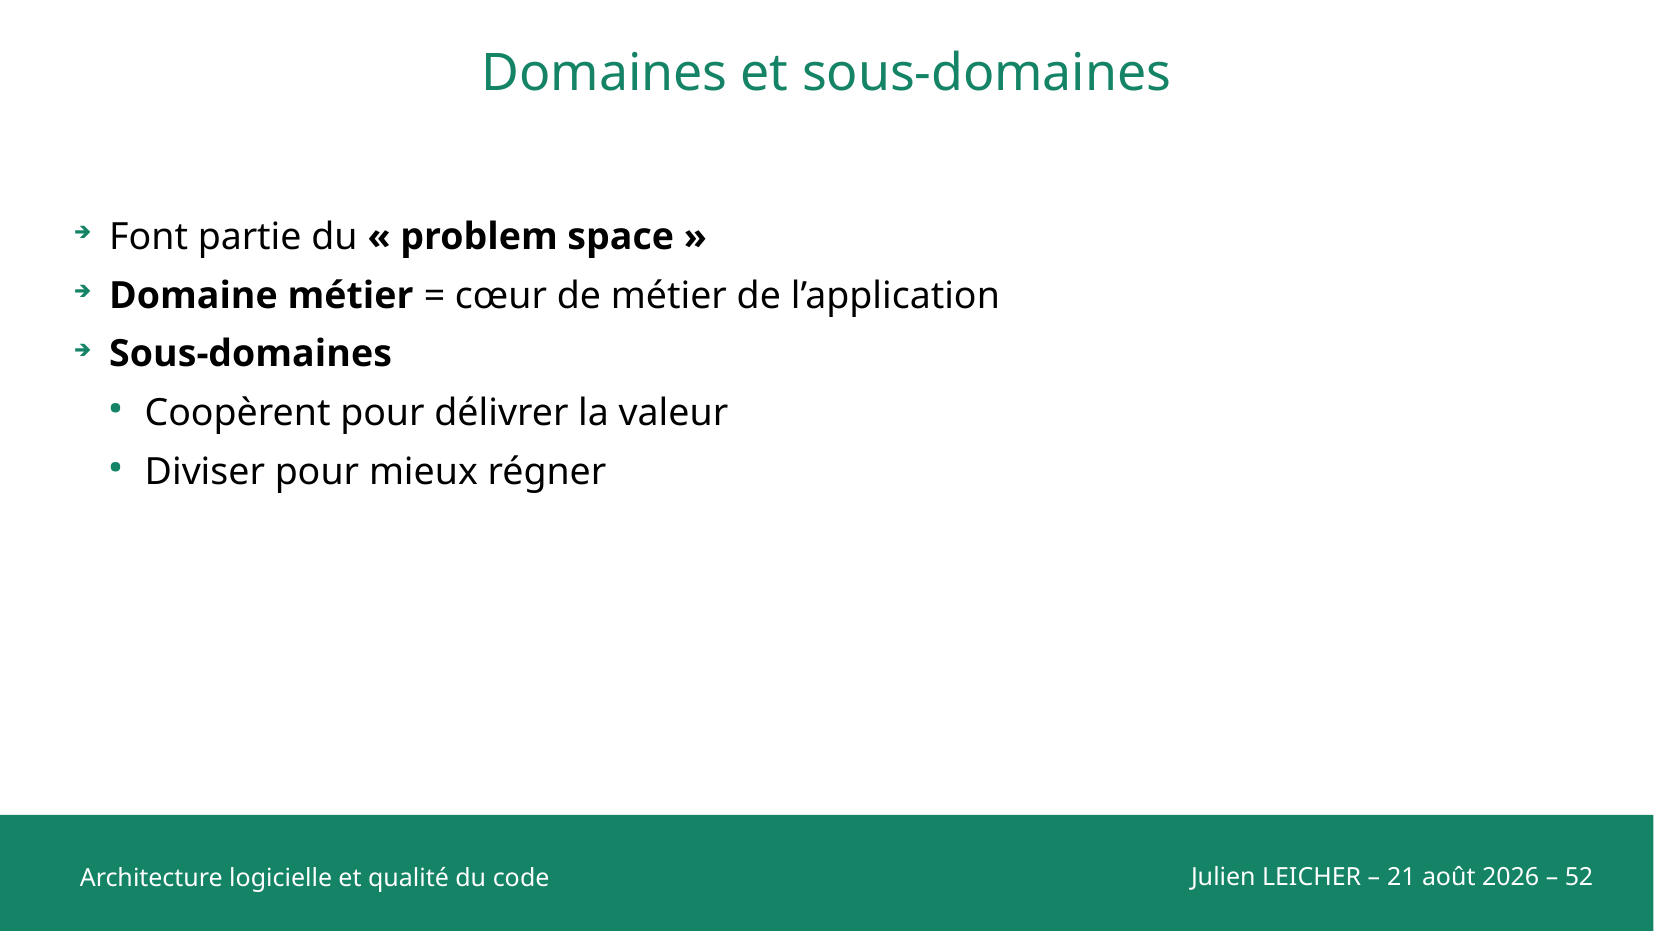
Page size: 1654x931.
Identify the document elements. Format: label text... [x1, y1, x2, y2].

text_box Domaines et sous-domaines [0, 27, 1654, 113]
text_box Julien LEICHER – 18 mars 2022 – <number> [0, 814, 1654, 931]
text_box Font partie du « problem space » Domaine métier = cœur de métier de l’application Sous-domaines Coopèrent pour délivrer la valeur Diviser pour mieux régner [59, 194, 1595, 678]
text_box Architecture logicielle et qualité du code [64, 852, 798, 898]
